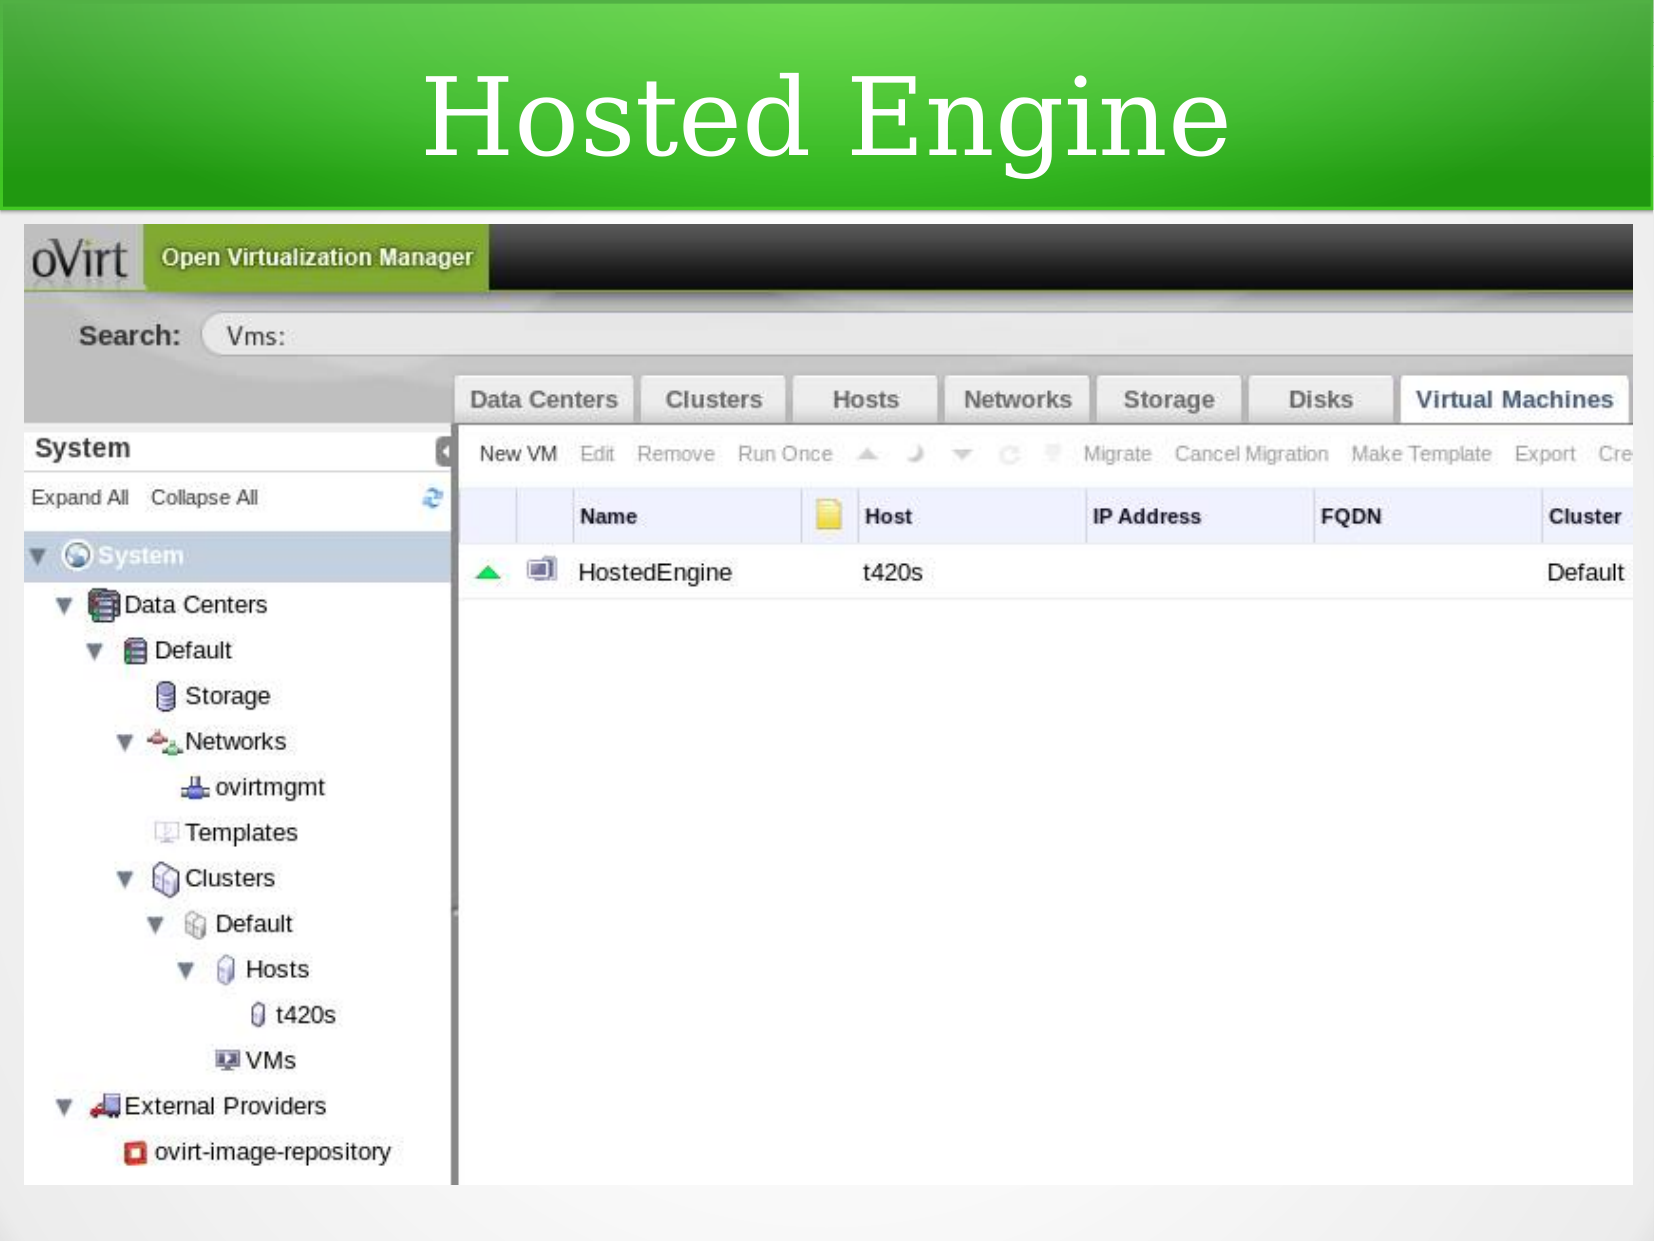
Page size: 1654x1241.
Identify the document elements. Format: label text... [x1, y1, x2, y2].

title Hosted Engine [82, 47, 1571, 189]
picture [24, 224, 1633, 1186]
